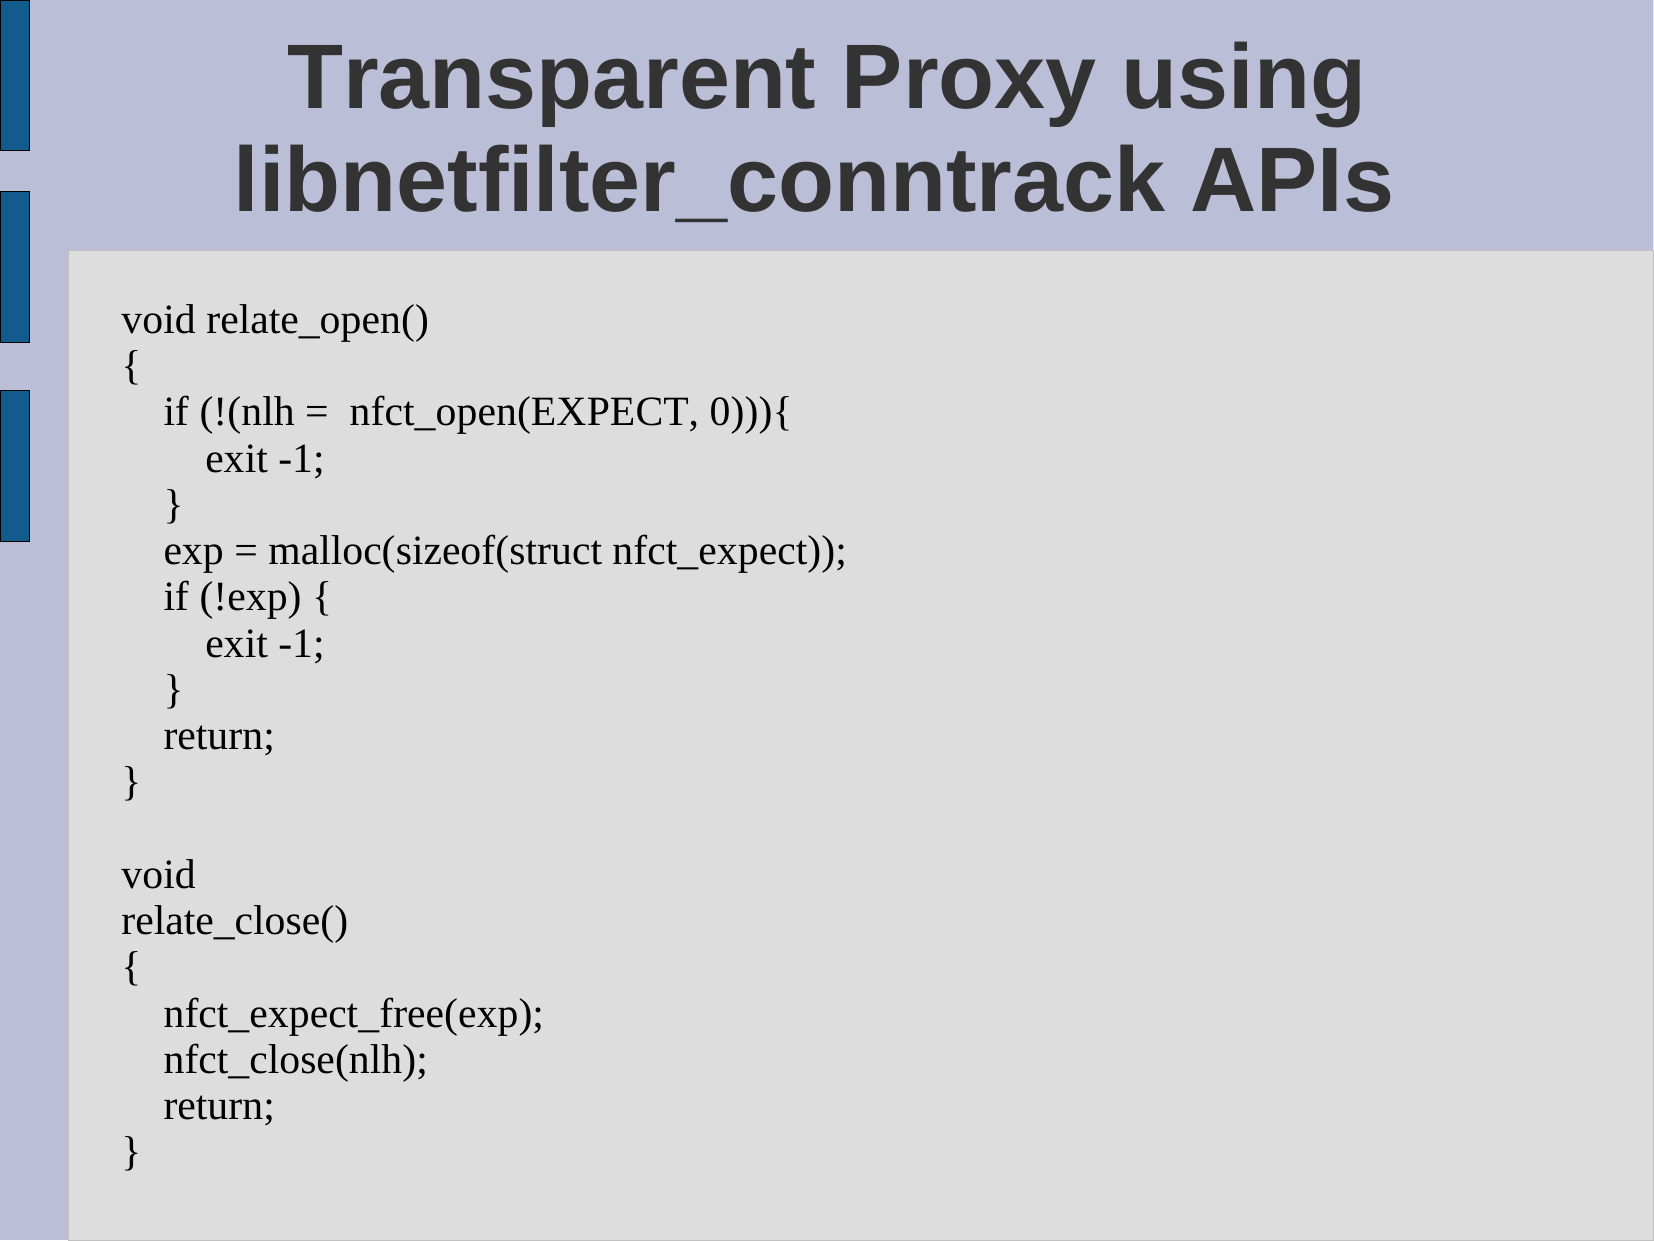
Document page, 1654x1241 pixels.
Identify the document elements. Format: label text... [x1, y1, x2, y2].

title Transparent Proxy using libnetfilter_conntrack APIs [121, 24, 1534, 232]
text_box void relate_open() { if (!(nlh = nfct_open(EXPECT, 0))){ exit -1; } exp = malloc(sizeof(struct nfct_expect)); if (!exp) { exit -1; } return; } void relate_close() { nfct_expect_free(exp); nfct_close(nlh); return; } [121, 288, 1534, 1183]
